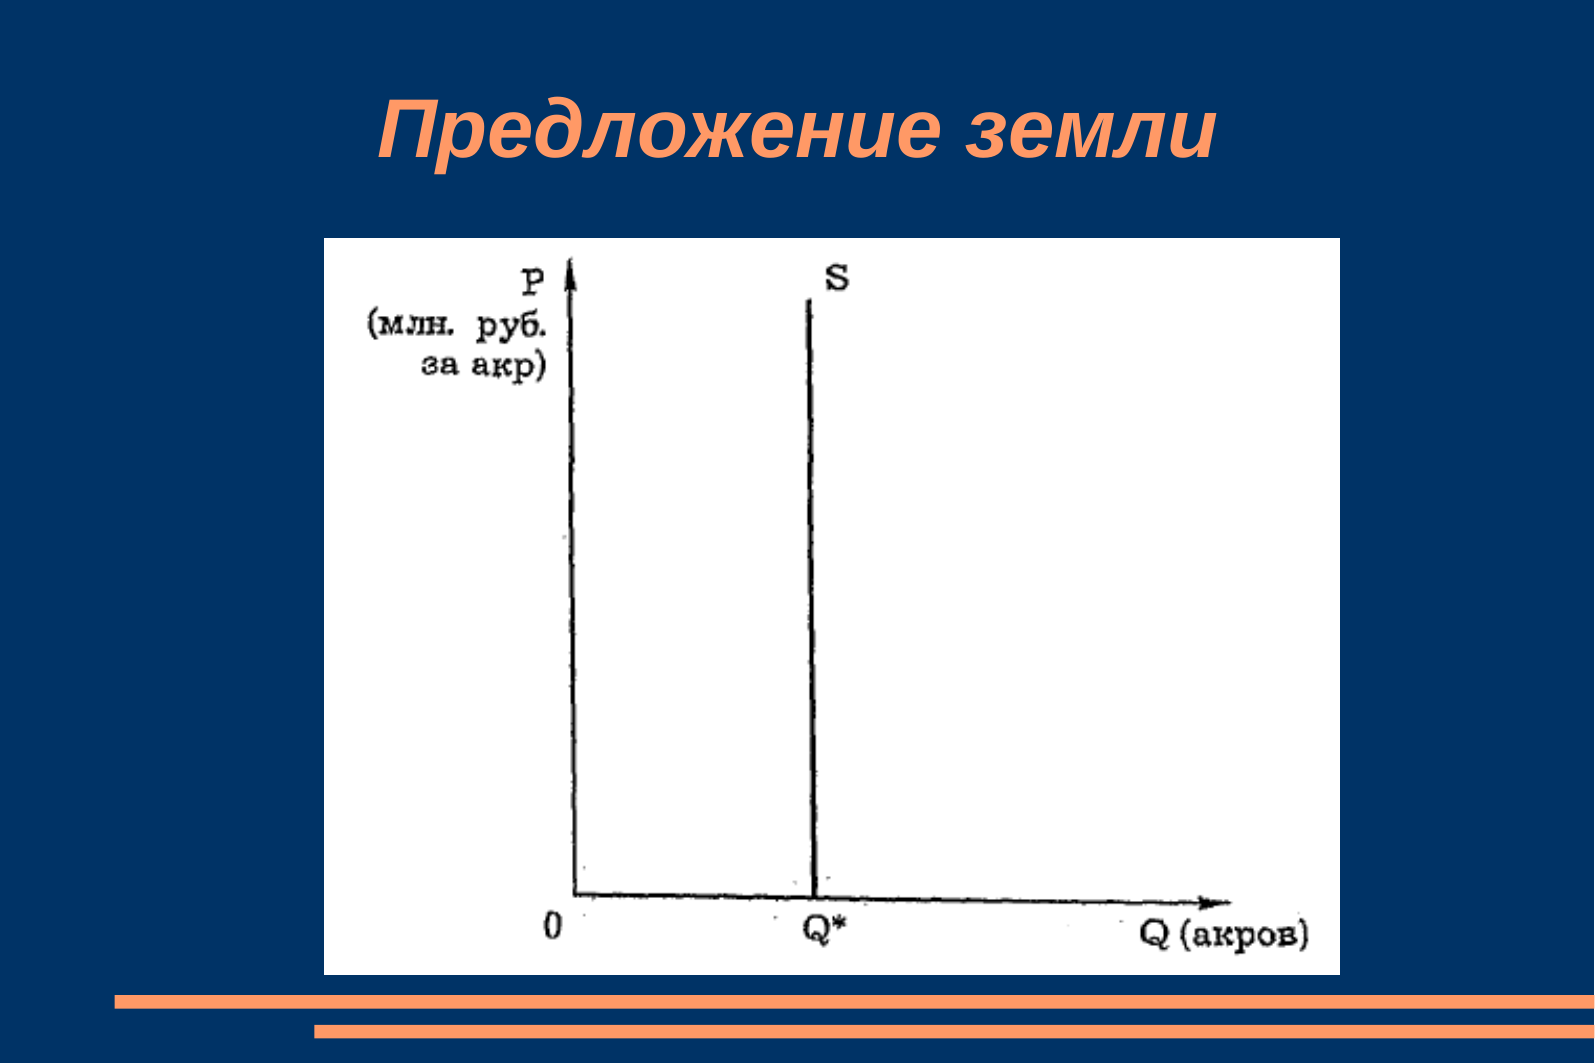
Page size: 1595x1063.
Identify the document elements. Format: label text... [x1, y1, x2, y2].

title Предложение земли [117, 47, 1479, 210]
picture [324, 238, 1340, 975]
